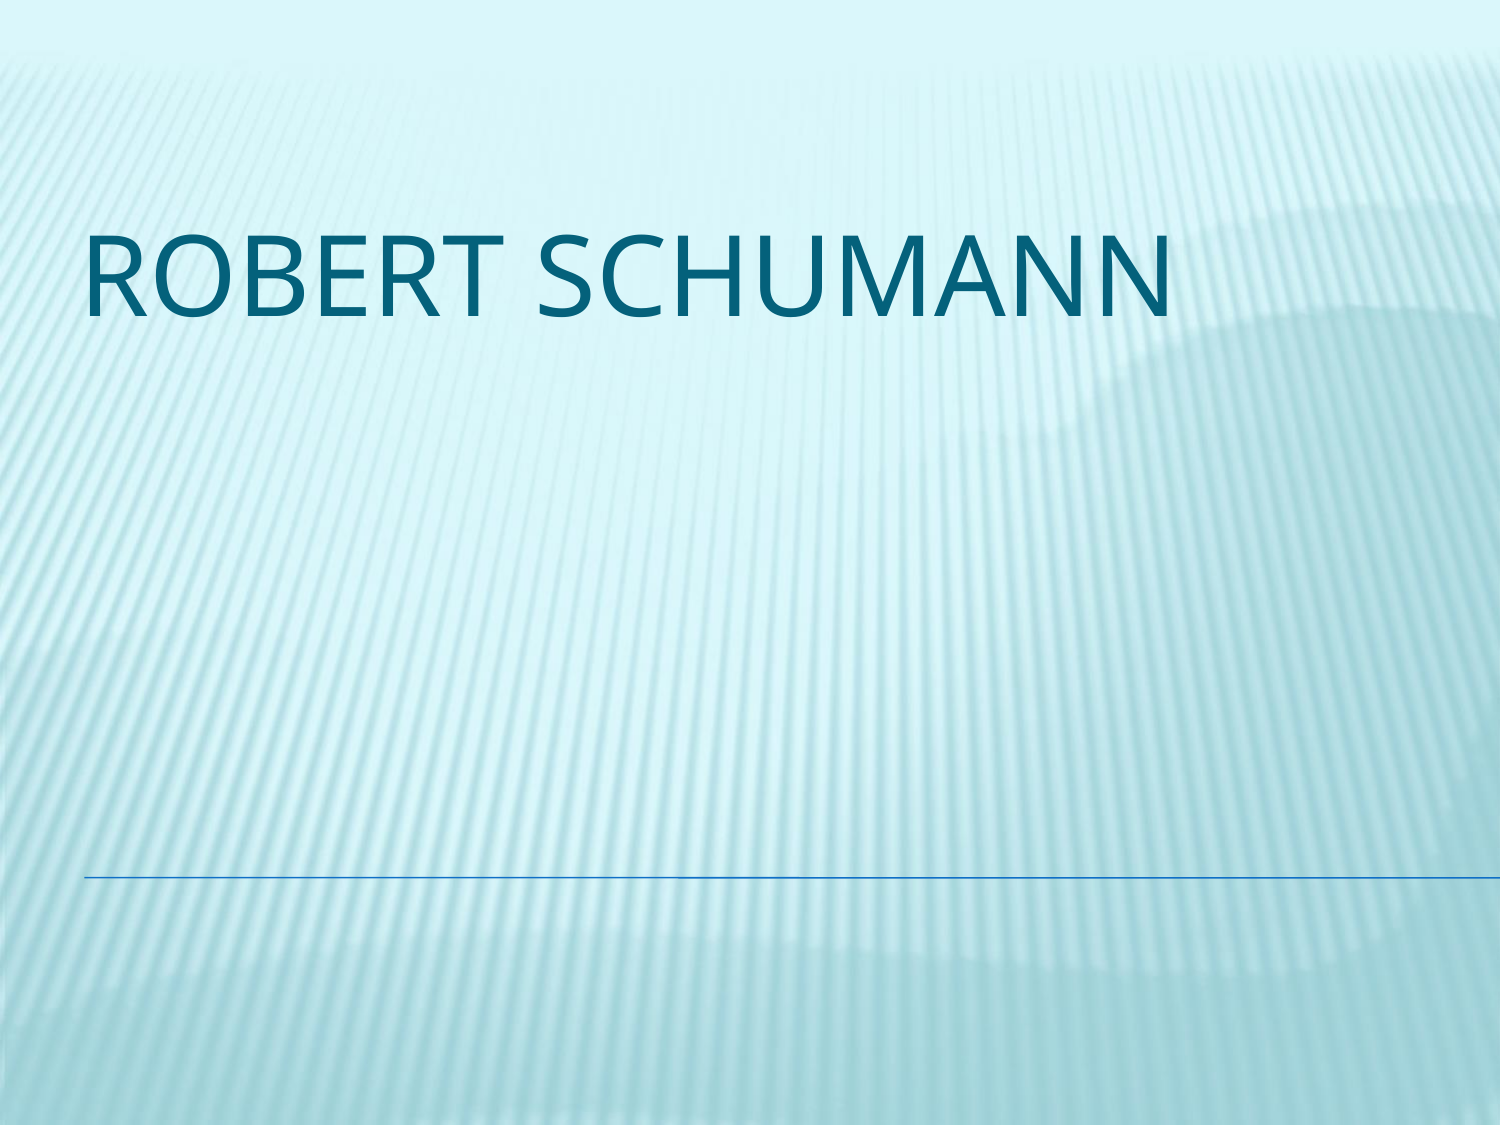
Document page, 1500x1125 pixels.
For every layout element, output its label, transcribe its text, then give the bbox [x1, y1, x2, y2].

picture [0, 0, 1500, 1125]
title ROBERT SCHUMANN [64, 196, 1453, 397]
